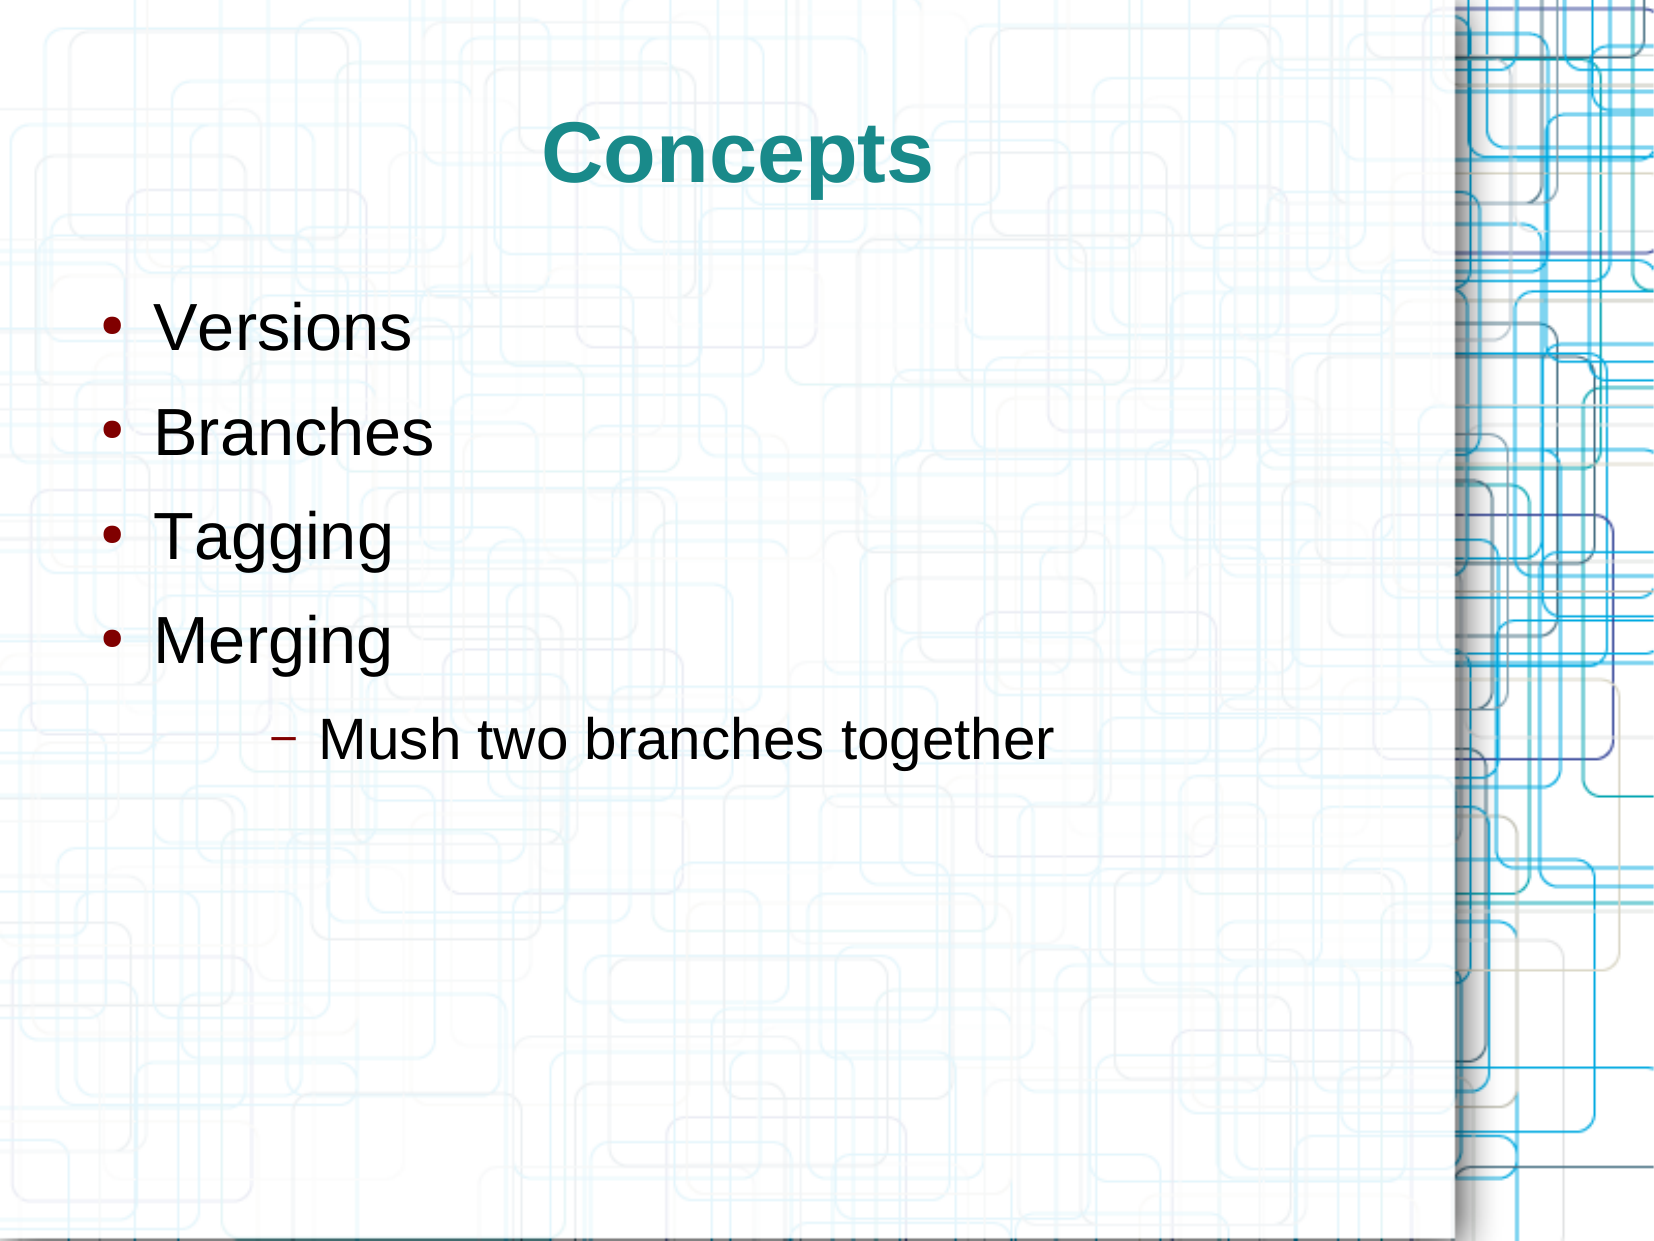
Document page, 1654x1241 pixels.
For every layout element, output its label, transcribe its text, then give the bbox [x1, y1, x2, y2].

picture [0, 0, 1654, 1241]
list Versions Branches Tagging Merging Mush two branches together [82, 290, 1538, 1010]
title Concepts [59, 49, 1418, 257]
